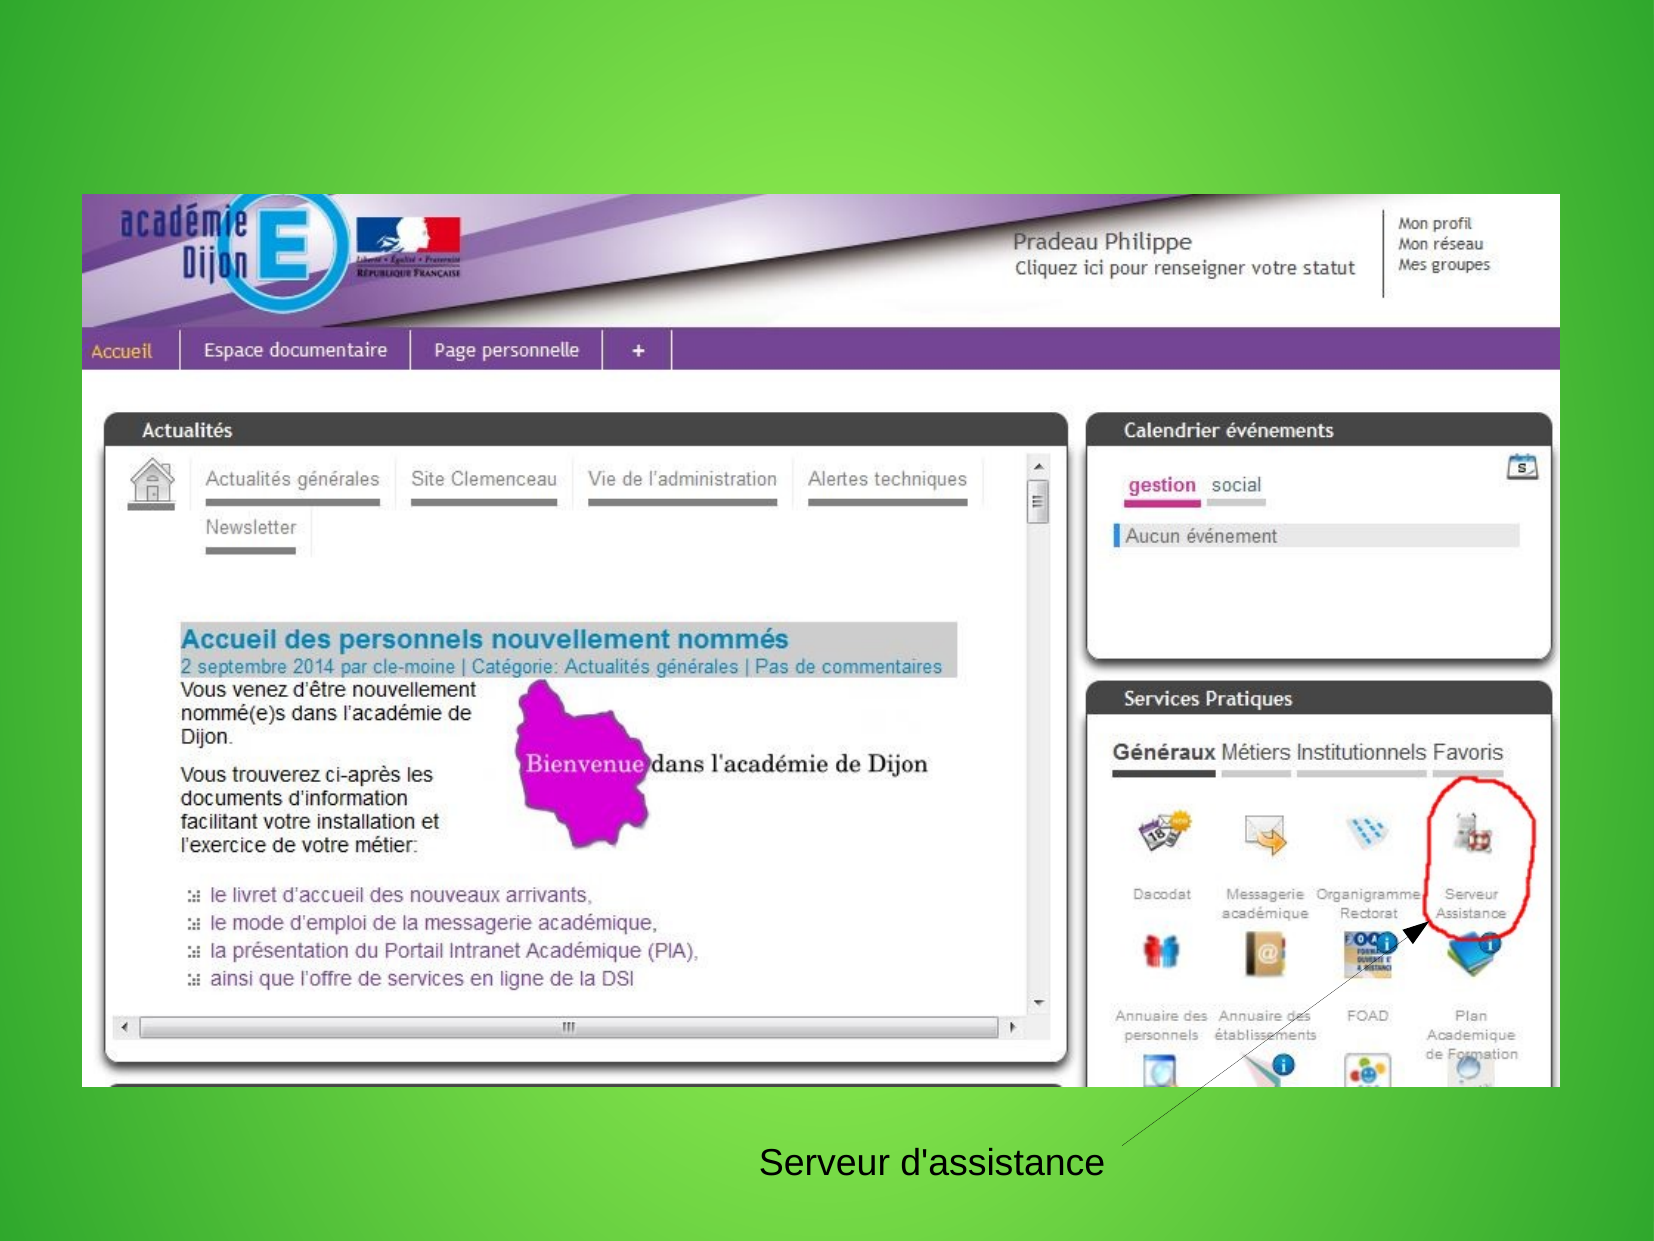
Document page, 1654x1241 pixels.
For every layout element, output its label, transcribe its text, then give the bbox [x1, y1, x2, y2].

picture [82, 194, 1560, 1087]
text_box Serveur d'assistance [744, 1133, 1560, 1191]
